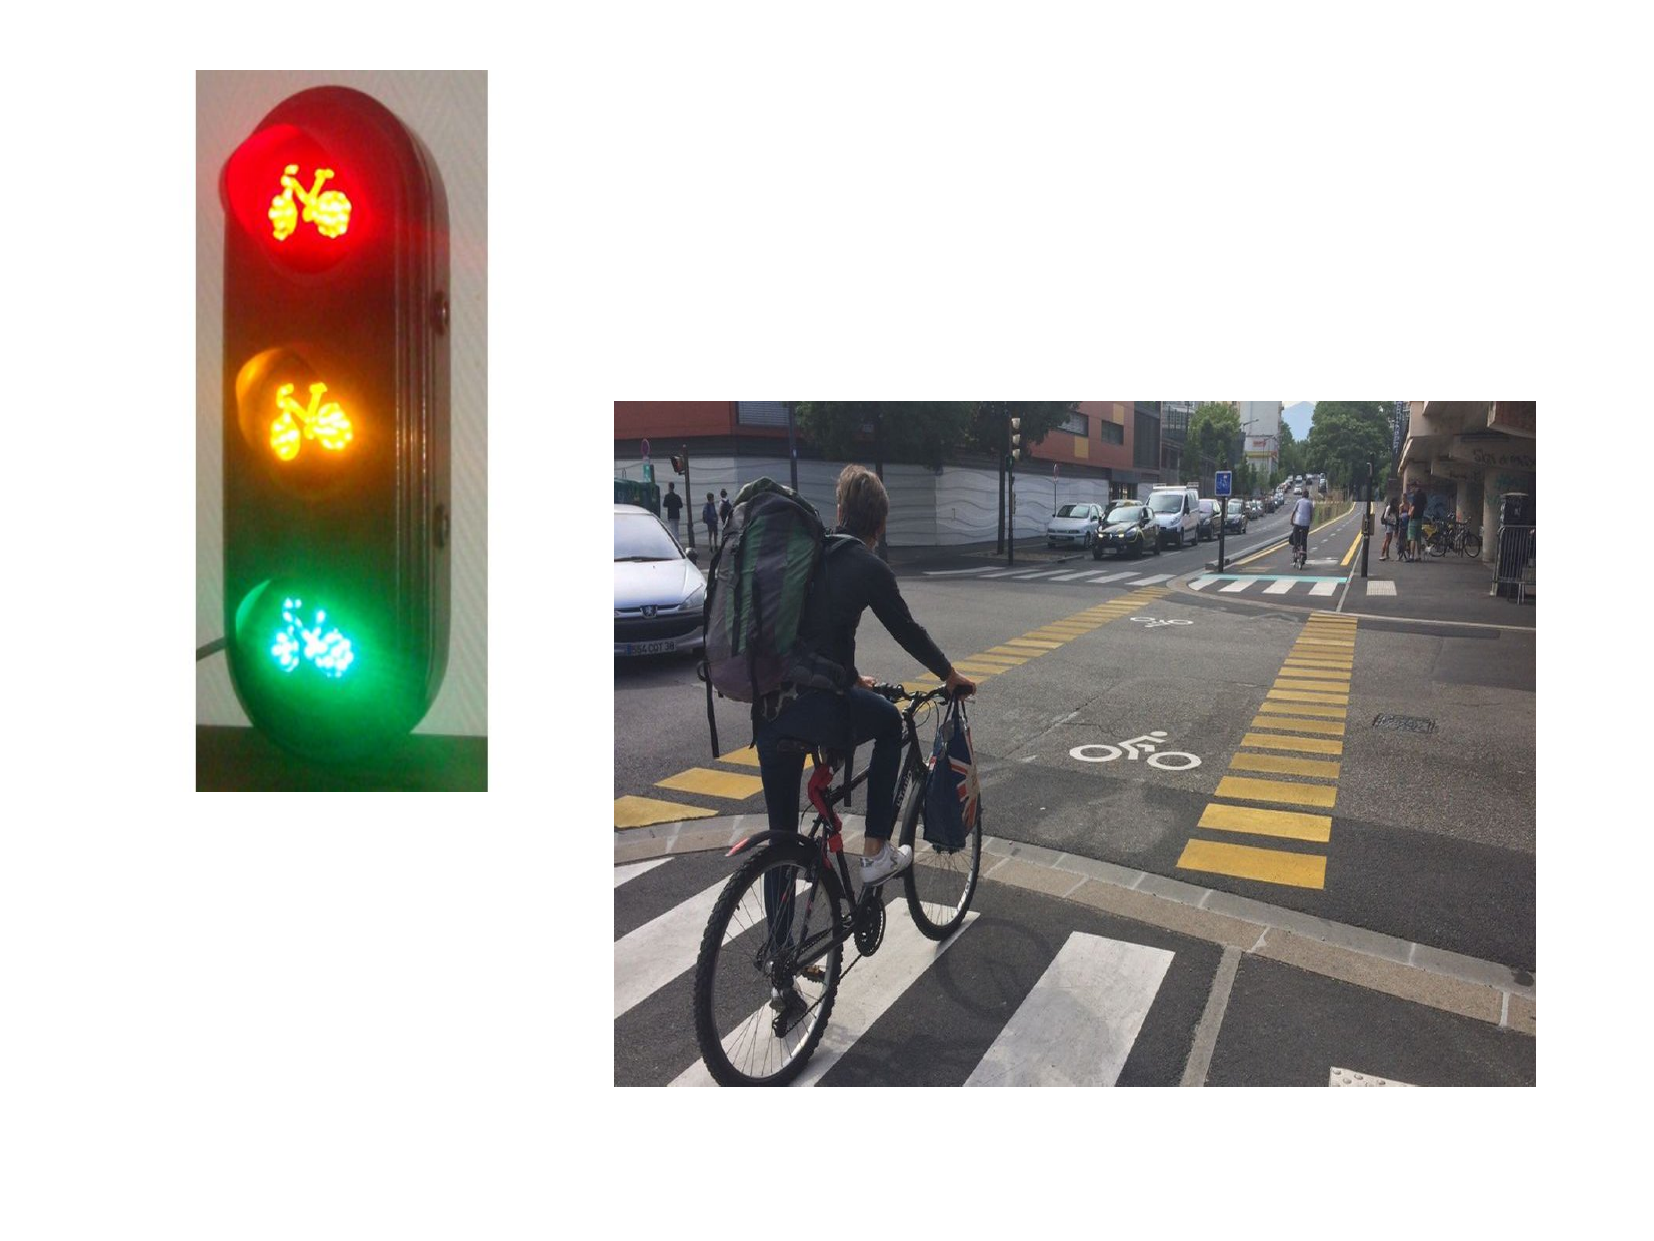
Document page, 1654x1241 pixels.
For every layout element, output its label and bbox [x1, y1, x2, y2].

picture [47, 70, 1536, 1087]
